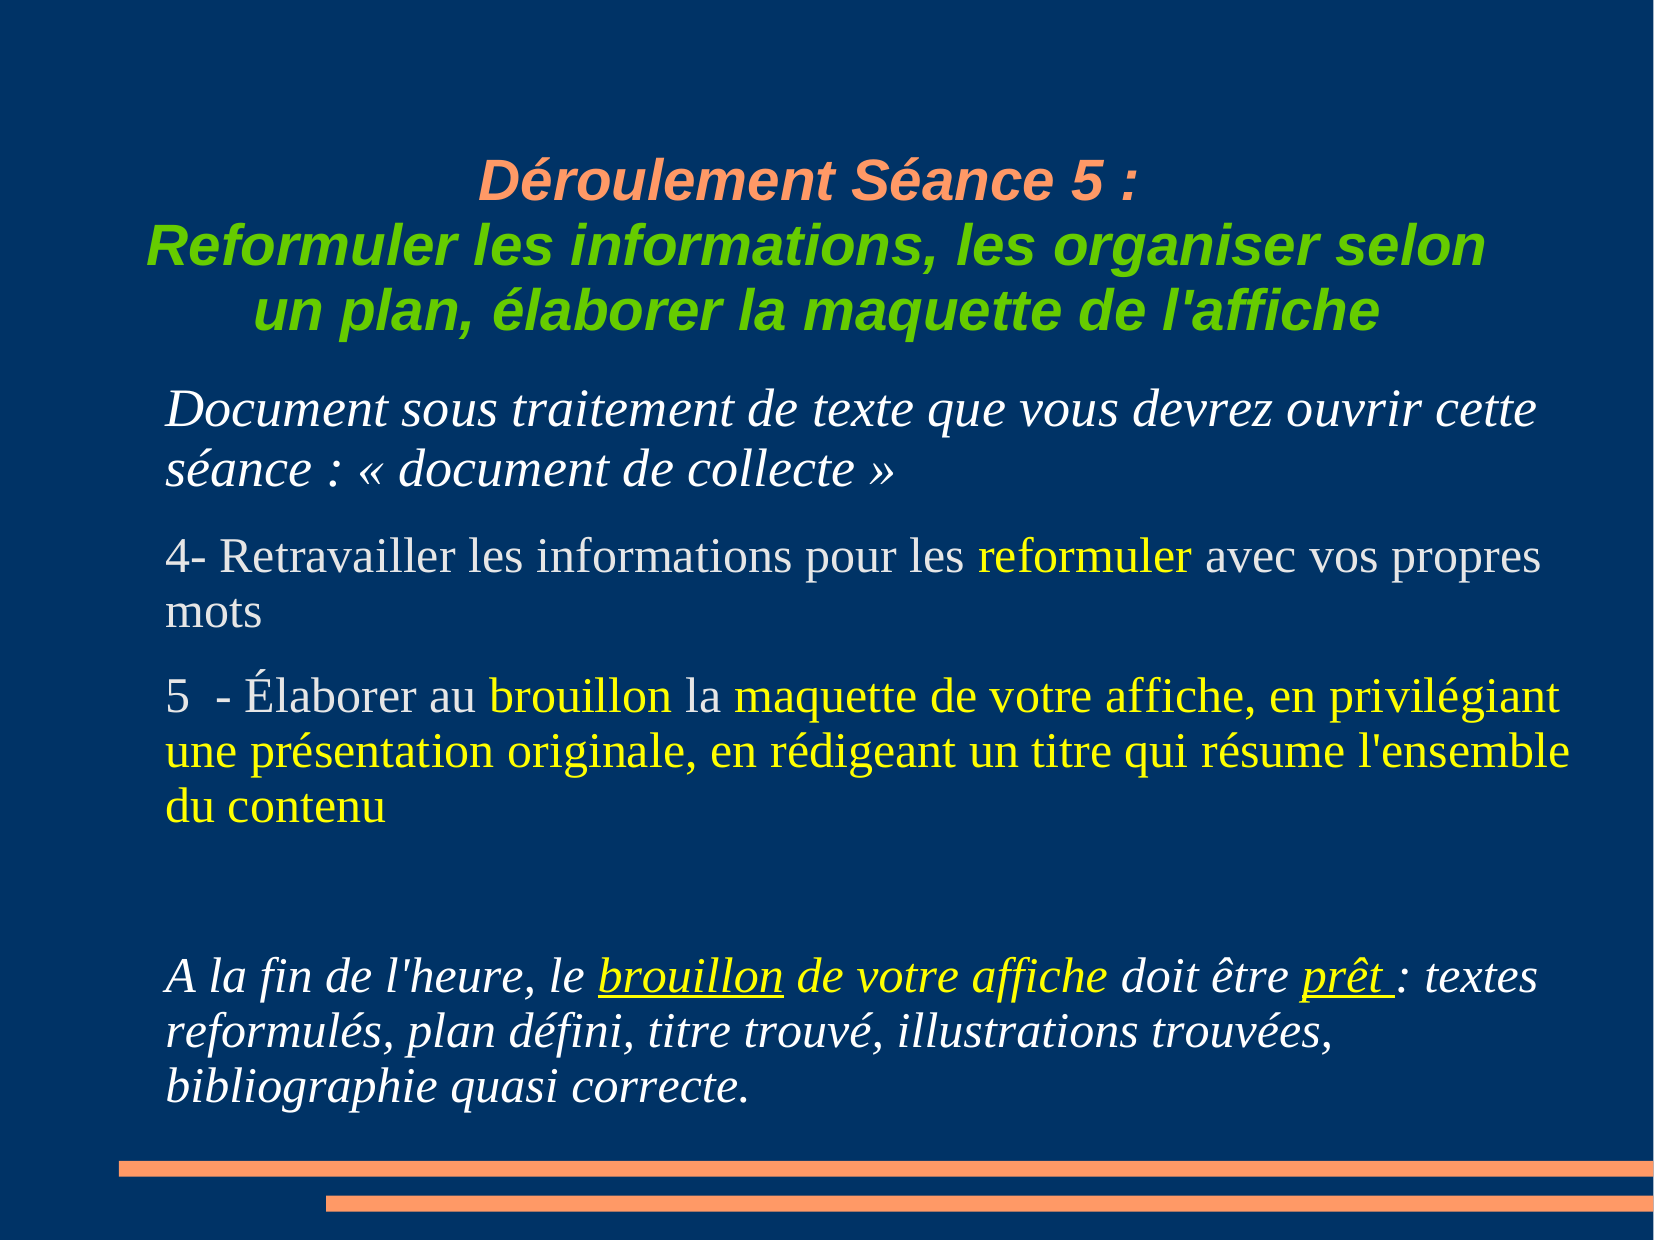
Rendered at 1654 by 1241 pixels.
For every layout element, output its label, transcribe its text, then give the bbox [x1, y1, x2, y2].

title Déroulement Séance 5 : Reformuler les informations, les organiser selon un plan, élaborer la maquette de l'affiche [111, 141, 1524, 349]
list Document sous traitement de texte que vous devrez ouvrir cette séance : « document de collecte » 4- Retravailler les informations pour les reformuler avec vos propres mots 5 - Élaborer au brouillon la maquette de votre affiche, en privilégiant une présentation originale, en rédigeant un titre qui résume l'ensemble du contenu A la fin de l'heure, le brouillon de votre affiche doit être prêt : textes reformulés, plan défini, titre trouvé, illustrations trouvées, bibliographie quasi correcte. [94, 377, 1583, 1208]
